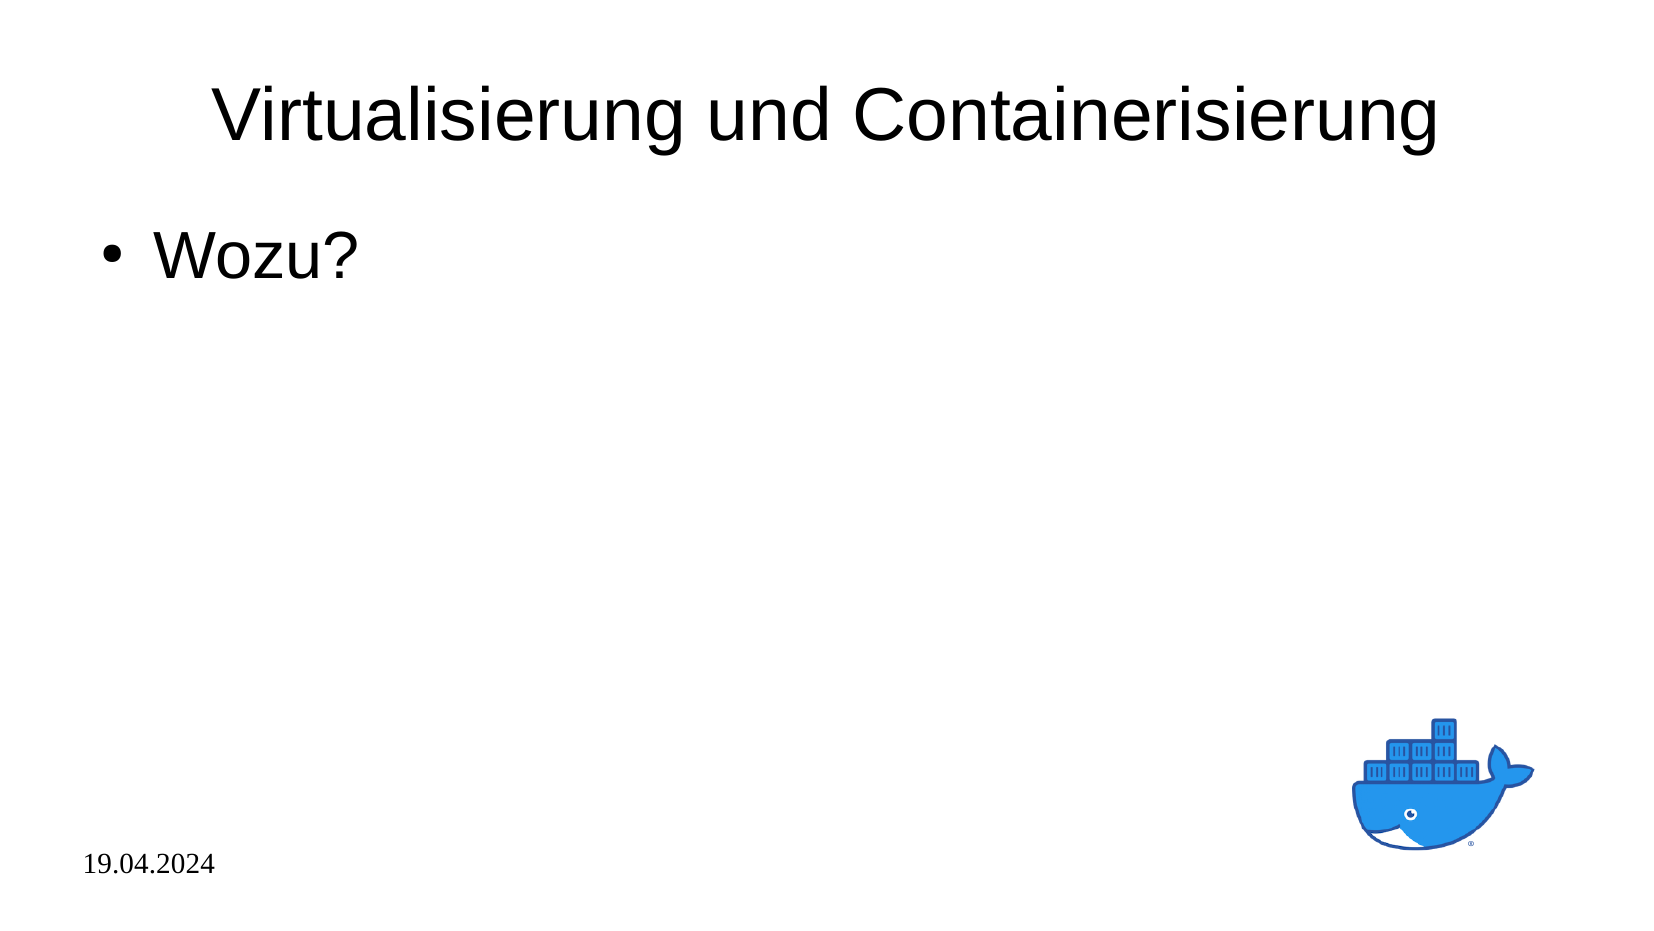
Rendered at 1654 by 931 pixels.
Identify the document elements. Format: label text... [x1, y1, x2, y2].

title Virtualisierung und Containerisierung [82, 37, 1571, 193]
picture [1305, 758, 1571, 912]
list Wozu? [82, 217, 1571, 758]
